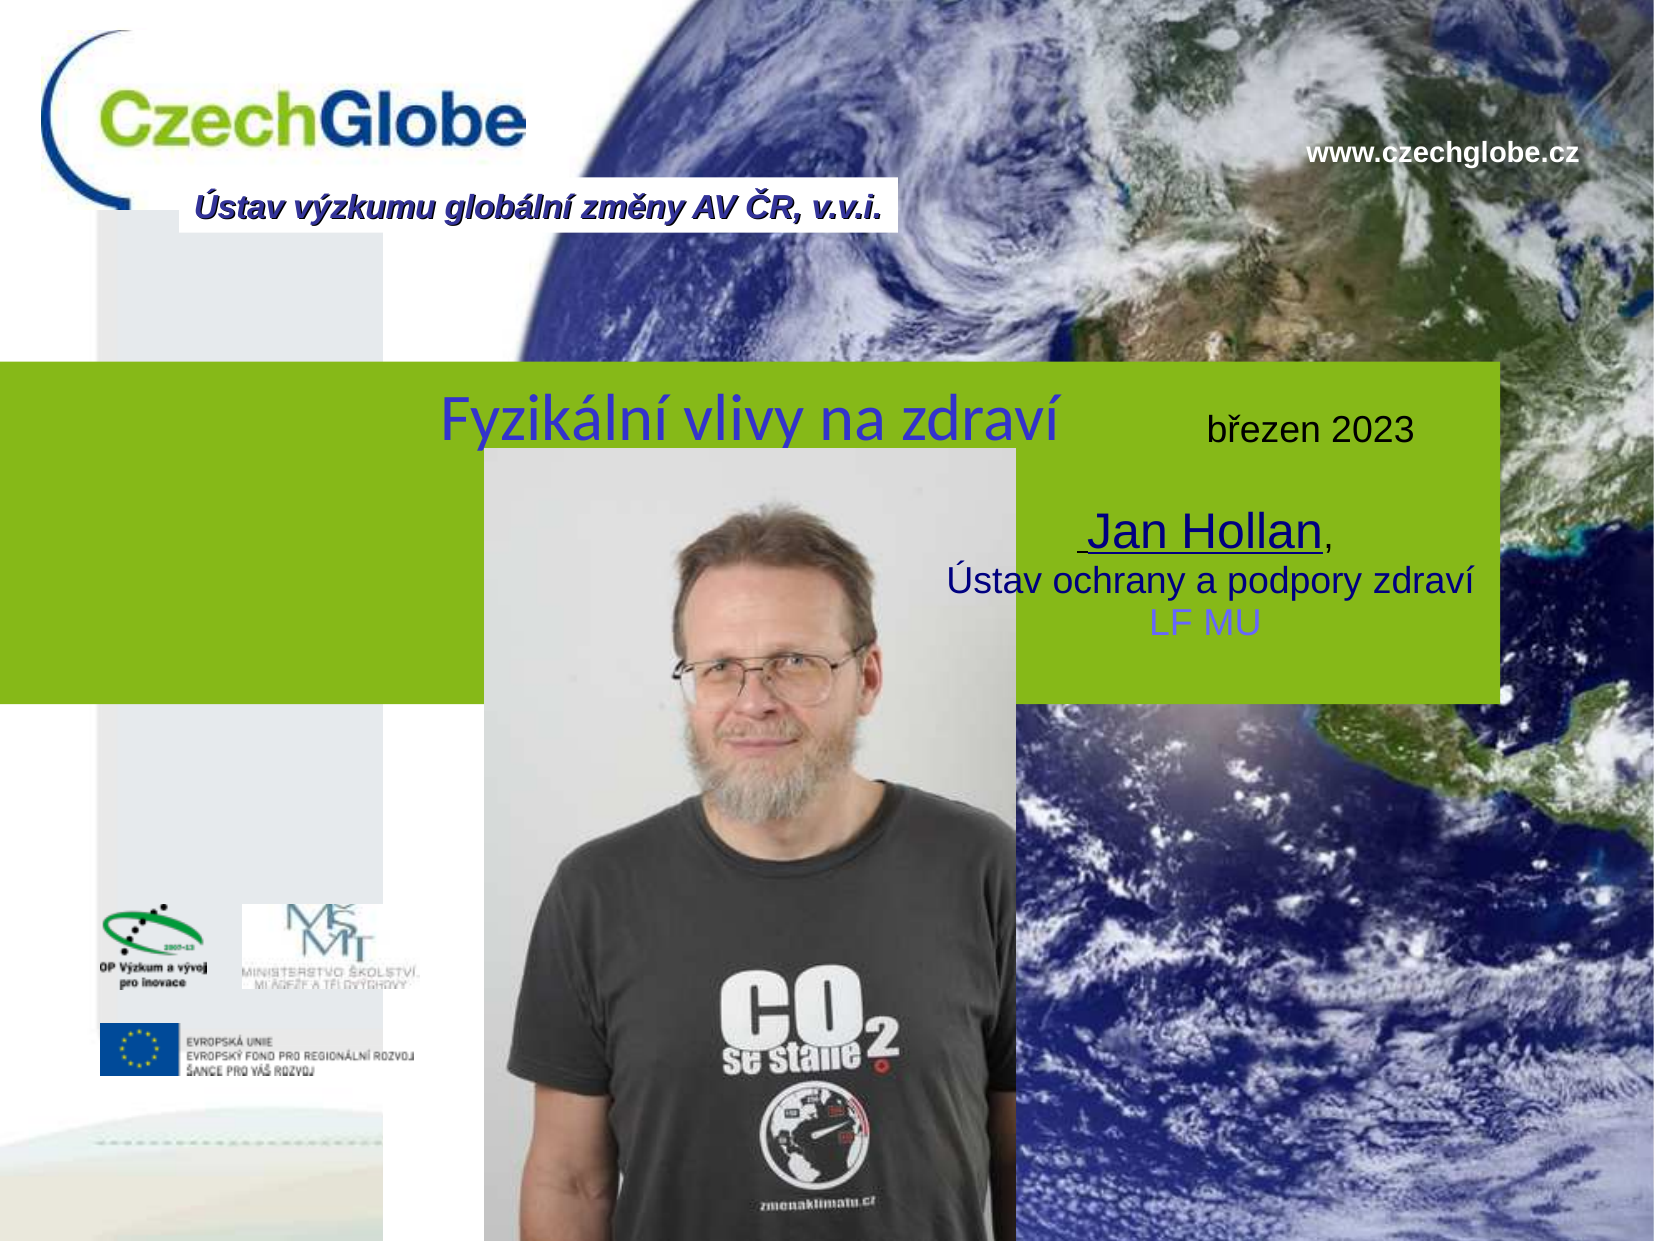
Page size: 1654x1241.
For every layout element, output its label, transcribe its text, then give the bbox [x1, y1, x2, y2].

text_box Ústav výzkumu globální změny AV ČR, v.v.i. [179, 177, 898, 233]
picture [0, 0, 1654, 1241]
text_box www.czechglobe.cz [1071, 125, 1595, 212]
text_box březen 2023 [307, 401, 1430, 470]
text_box Jan Hollan, Ústav ochrany a podpory zdraví LF MU [921, 496, 1501, 662]
title Fyzikální vlivy na zdraví [23, 377, 1477, 449]
